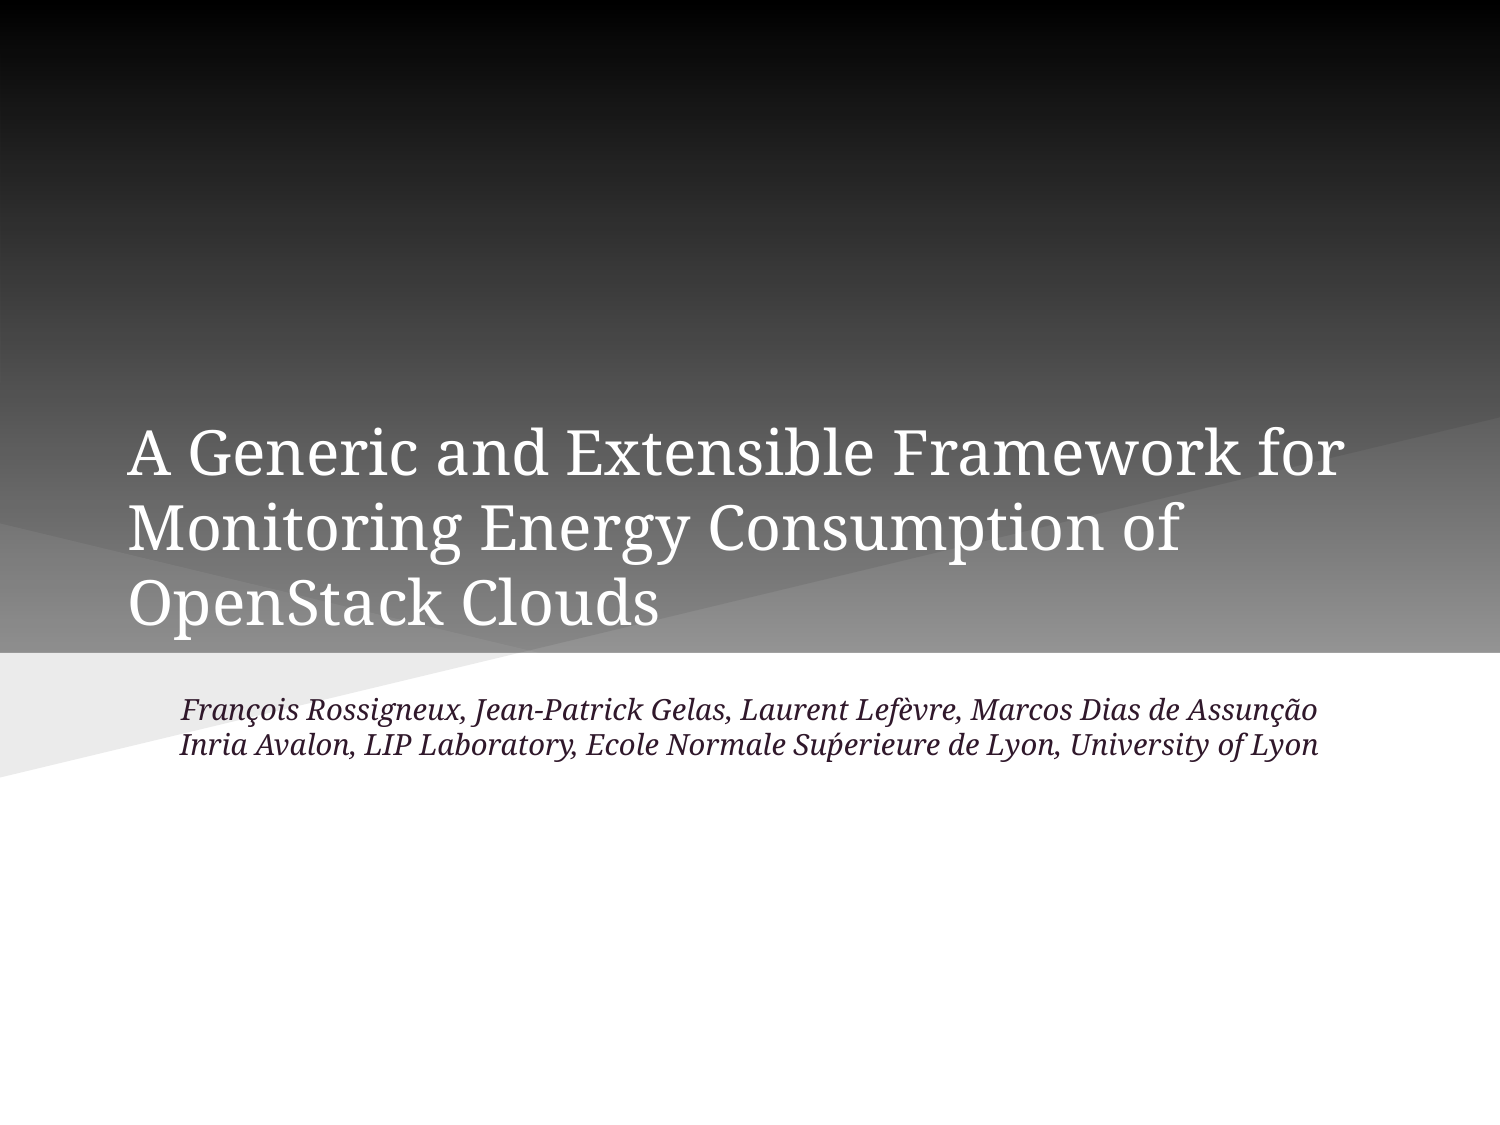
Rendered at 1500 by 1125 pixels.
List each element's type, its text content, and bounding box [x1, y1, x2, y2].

subtitle François Rossigneux, Jean-Patrick Gelas, Laurent Lefèvre, Marcos Dias de Assunção Inria Avalon, LIP Laboratory, Ecole Normale Suṕerieure de Lyon, University of Lyon [112, 676, 1388, 1124]
title A Generic and Extensible Framework for Monitoring Energy Consumption of OpenStack Clouds [112, 382, 1388, 653]
